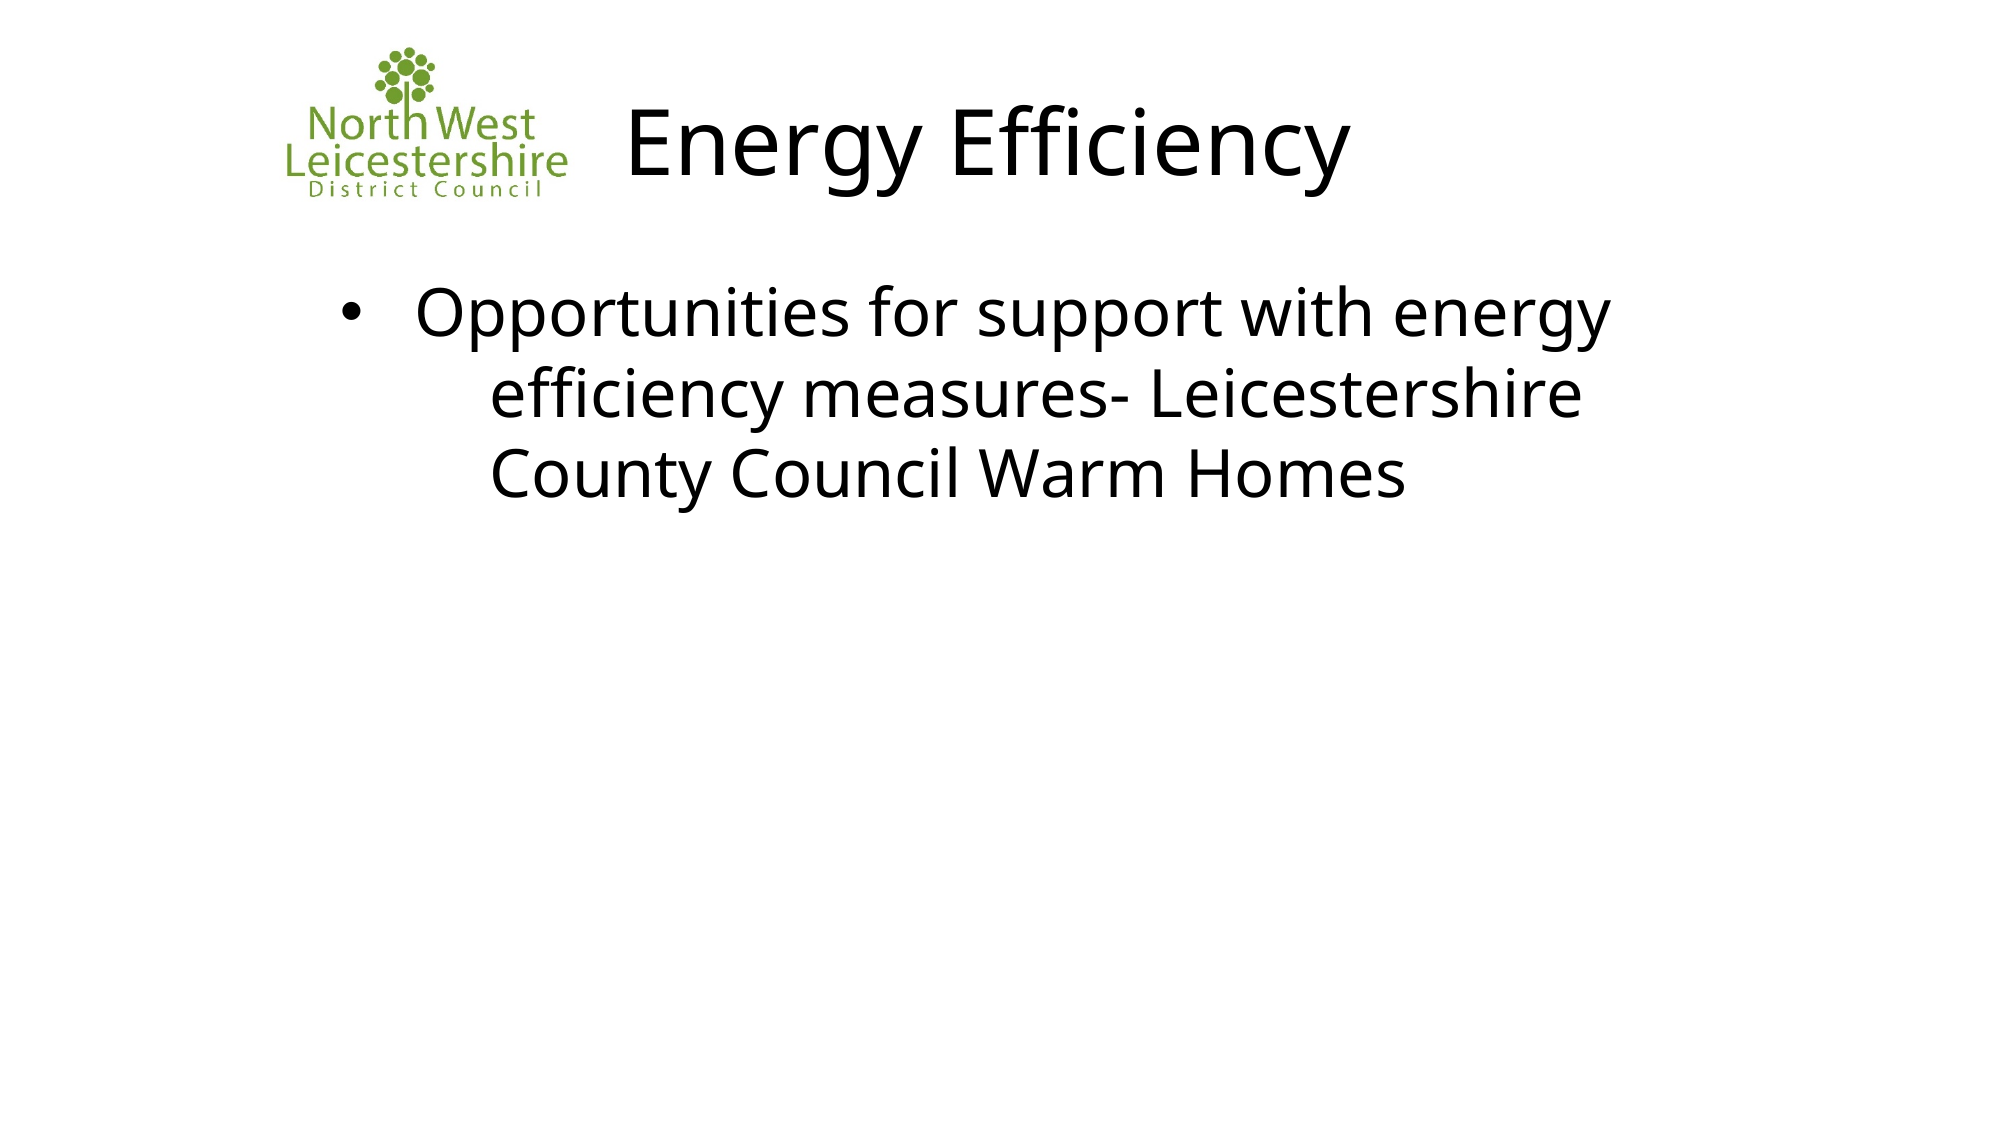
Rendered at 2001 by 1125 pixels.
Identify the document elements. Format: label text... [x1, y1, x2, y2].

picture [279, 36, 575, 224]
list Opportunities for support with energy efficiency measures- Leicestershire County Council Warm Homes [324, 262, 1675, 1032]
title Energy Efficiency [99, 45, 1900, 233]
